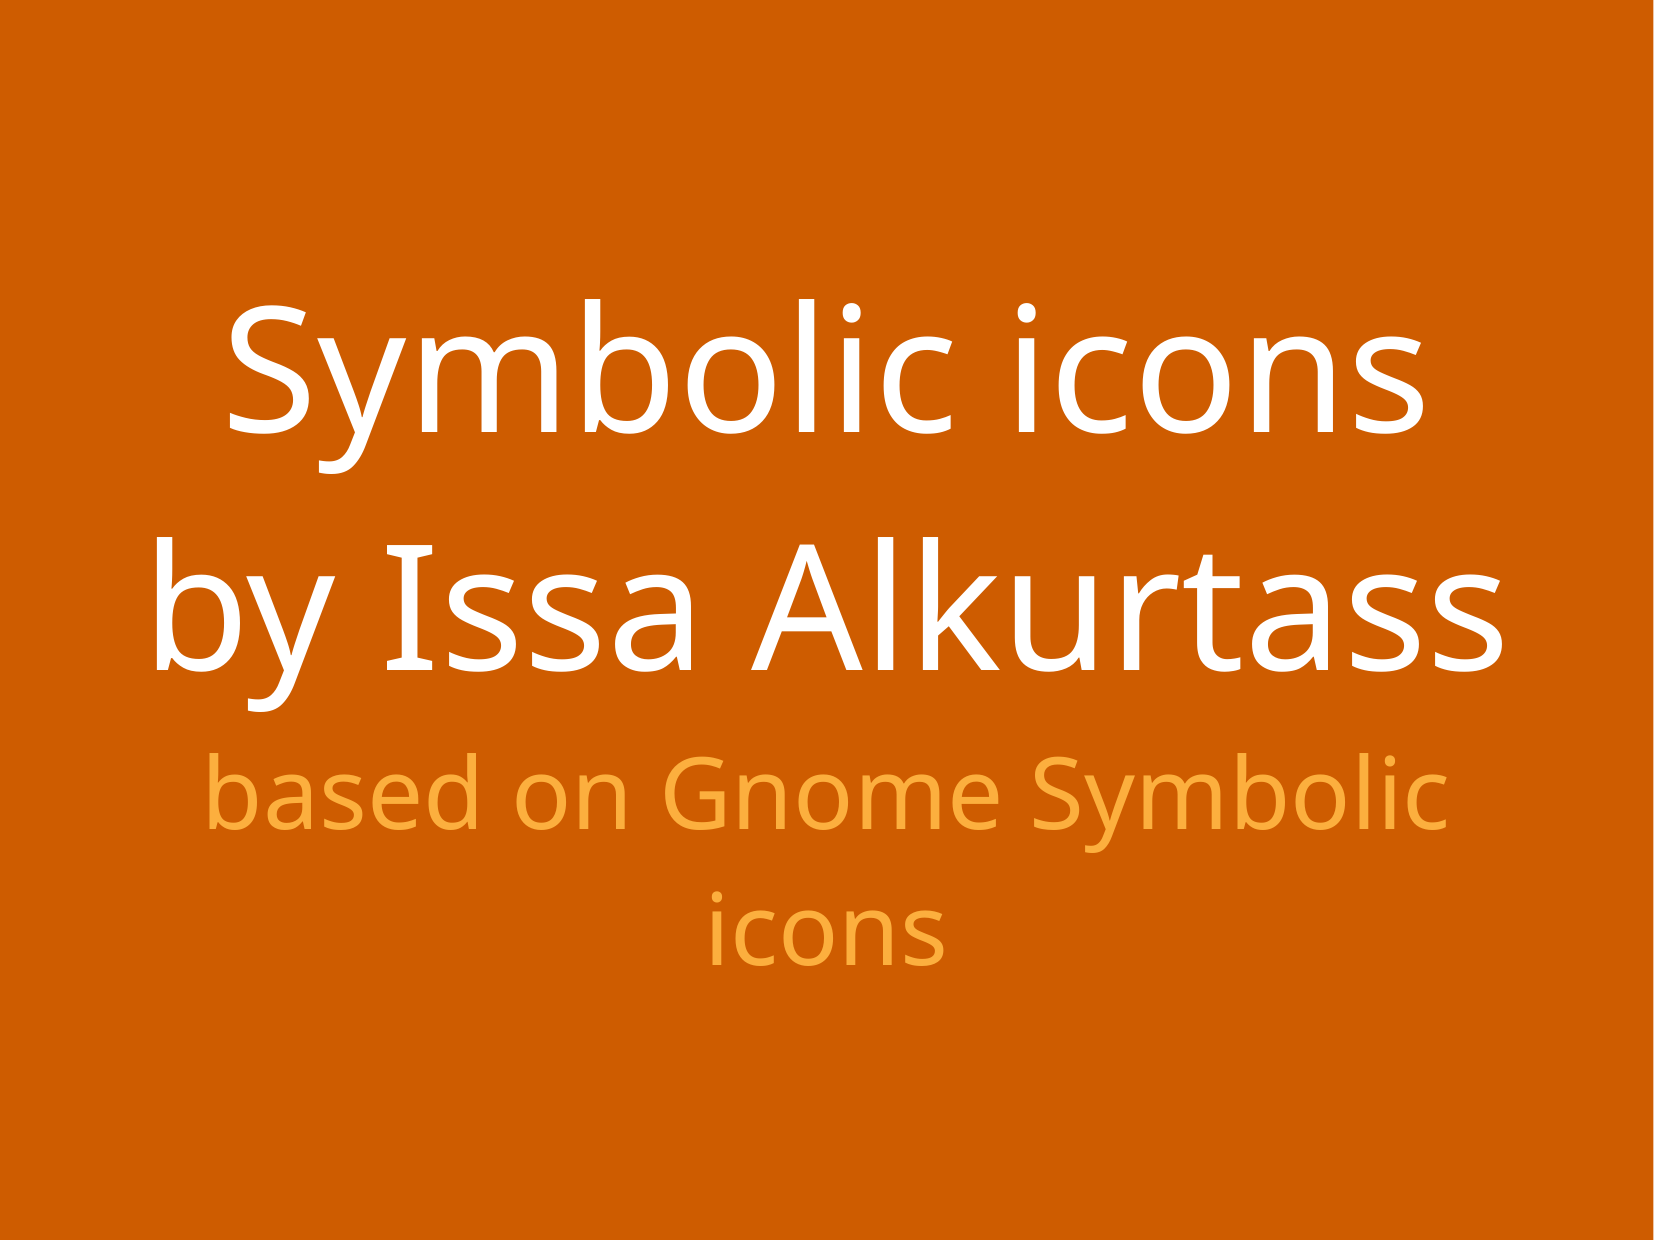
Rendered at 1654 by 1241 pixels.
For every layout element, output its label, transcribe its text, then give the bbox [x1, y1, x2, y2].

title Symbolic icons by Issa Alkurtass based on Gnome Symbolic icons [82, 350, 1571, 891]
